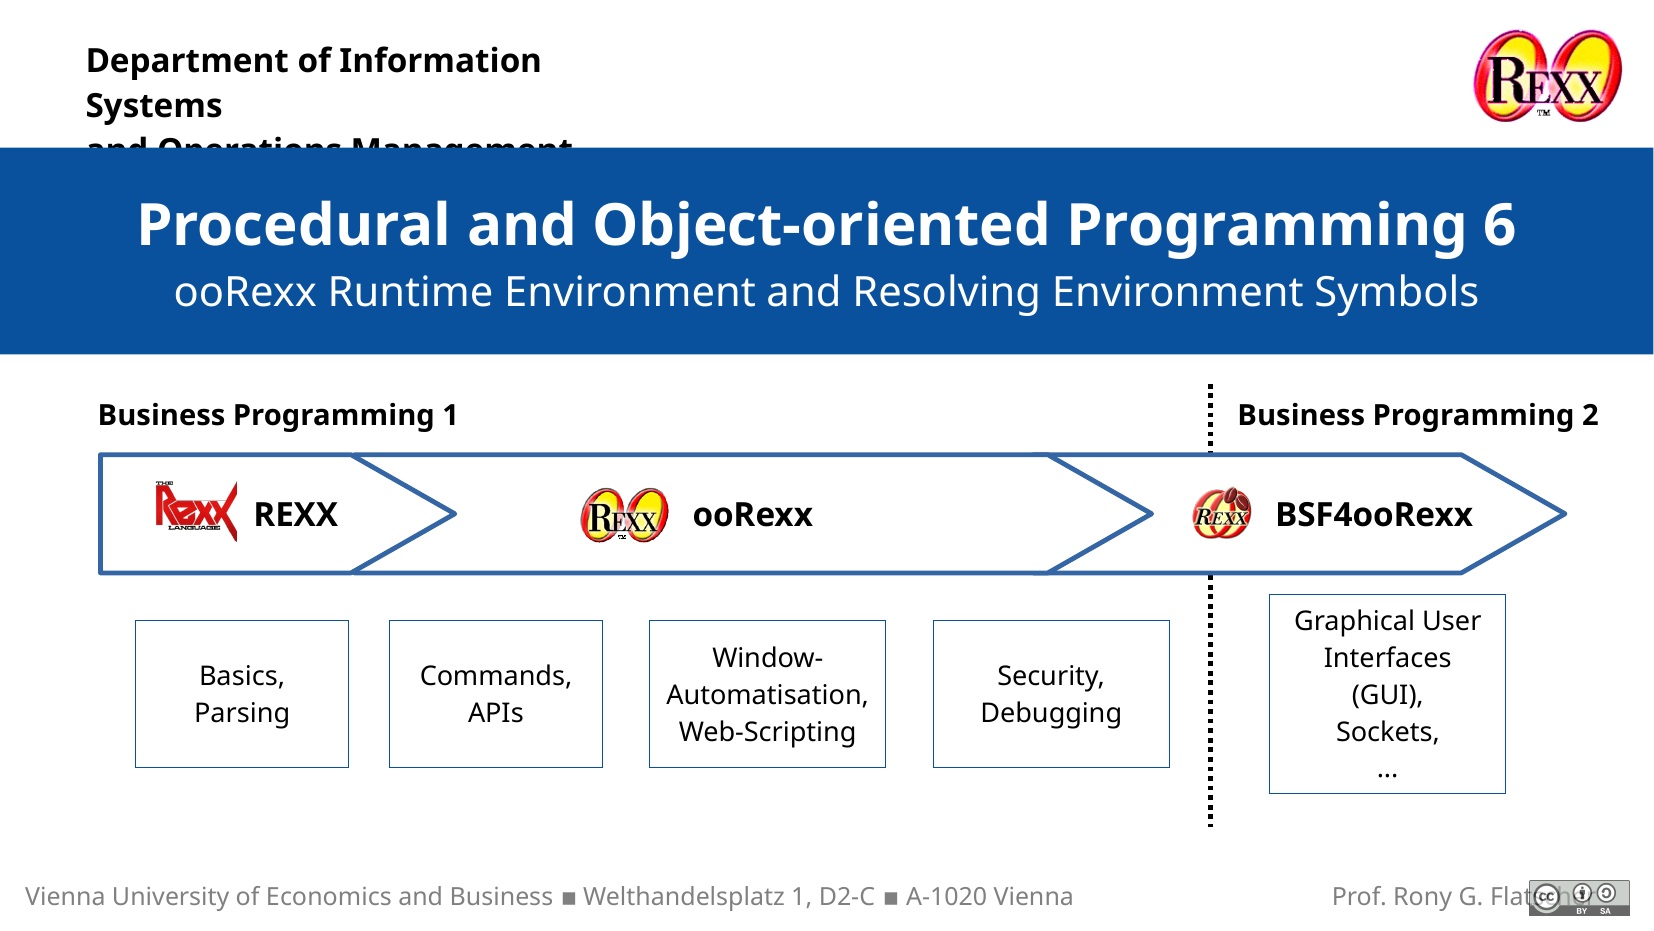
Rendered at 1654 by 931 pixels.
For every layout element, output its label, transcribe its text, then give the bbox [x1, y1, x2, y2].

text_box Window-Automatisation, Web-Scripting [649, 620, 886, 768]
text_box BSF4ooRexx [1049, 454, 1566, 573]
text_box Graphical User Interfaces (GUI), Sockets, ... [1269, 616, 1506, 772]
picture [578, 484, 670, 544]
text_box Business Programming 1 [82, 386, 514, 440]
picture [1470, 24, 1625, 125]
picture [153, 476, 237, 548]
text_box REXX [100, 454, 455, 573]
picture [1192, 484, 1252, 544]
text_box Security, Debugging [933, 620, 1170, 768]
text_box Business Programming 2 [1222, 386, 1654, 440]
text_box Basics, Parsing [135, 620, 349, 768]
title Procedural and Object-oriented Programming 6 ooRexx Runtime Environment and Resolving Environment Symbols [0, 147, 1654, 355]
text_box ooRexx [354, 454, 1152, 573]
text_box Commands, APIs [389, 620, 603, 768]
